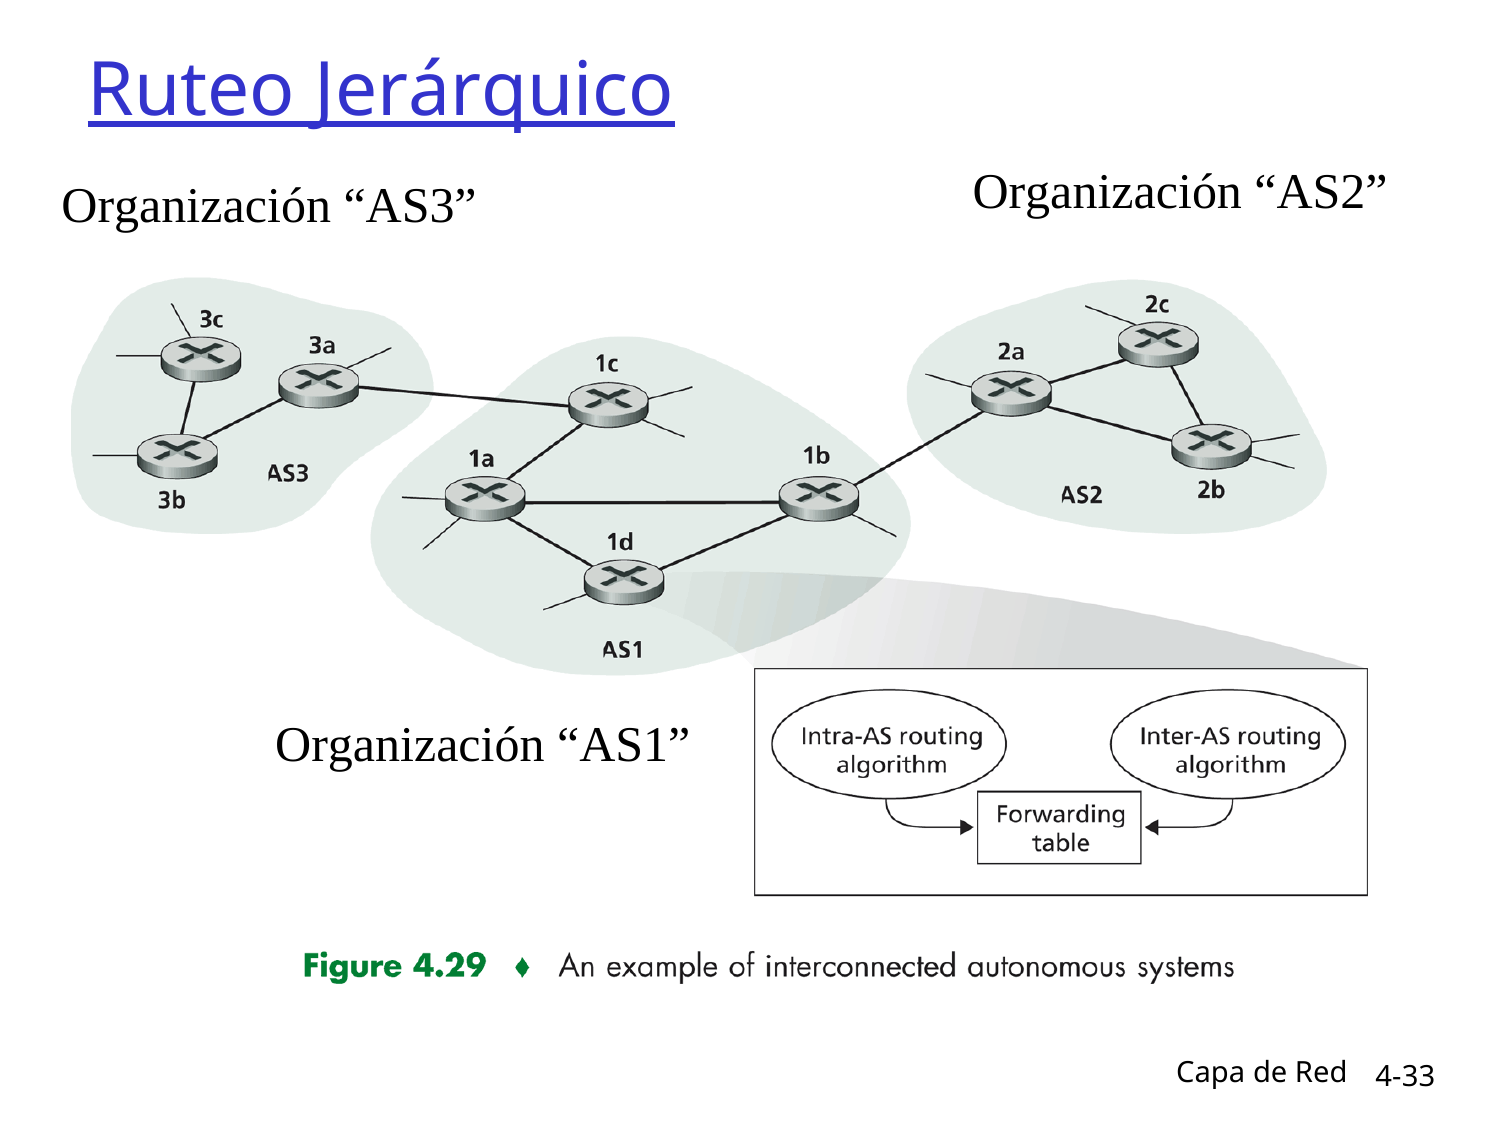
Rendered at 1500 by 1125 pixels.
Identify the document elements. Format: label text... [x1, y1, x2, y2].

text_box Organización “AS3” [46, 165, 491, 253]
text_box Organización “AS2” [957, 150, 1402, 238]
text_box Organización “AS1” [260, 703, 705, 791]
picture [71, 277, 1368, 984]
title Ruteo Jerárquico [87, 30, 1363, 143]
